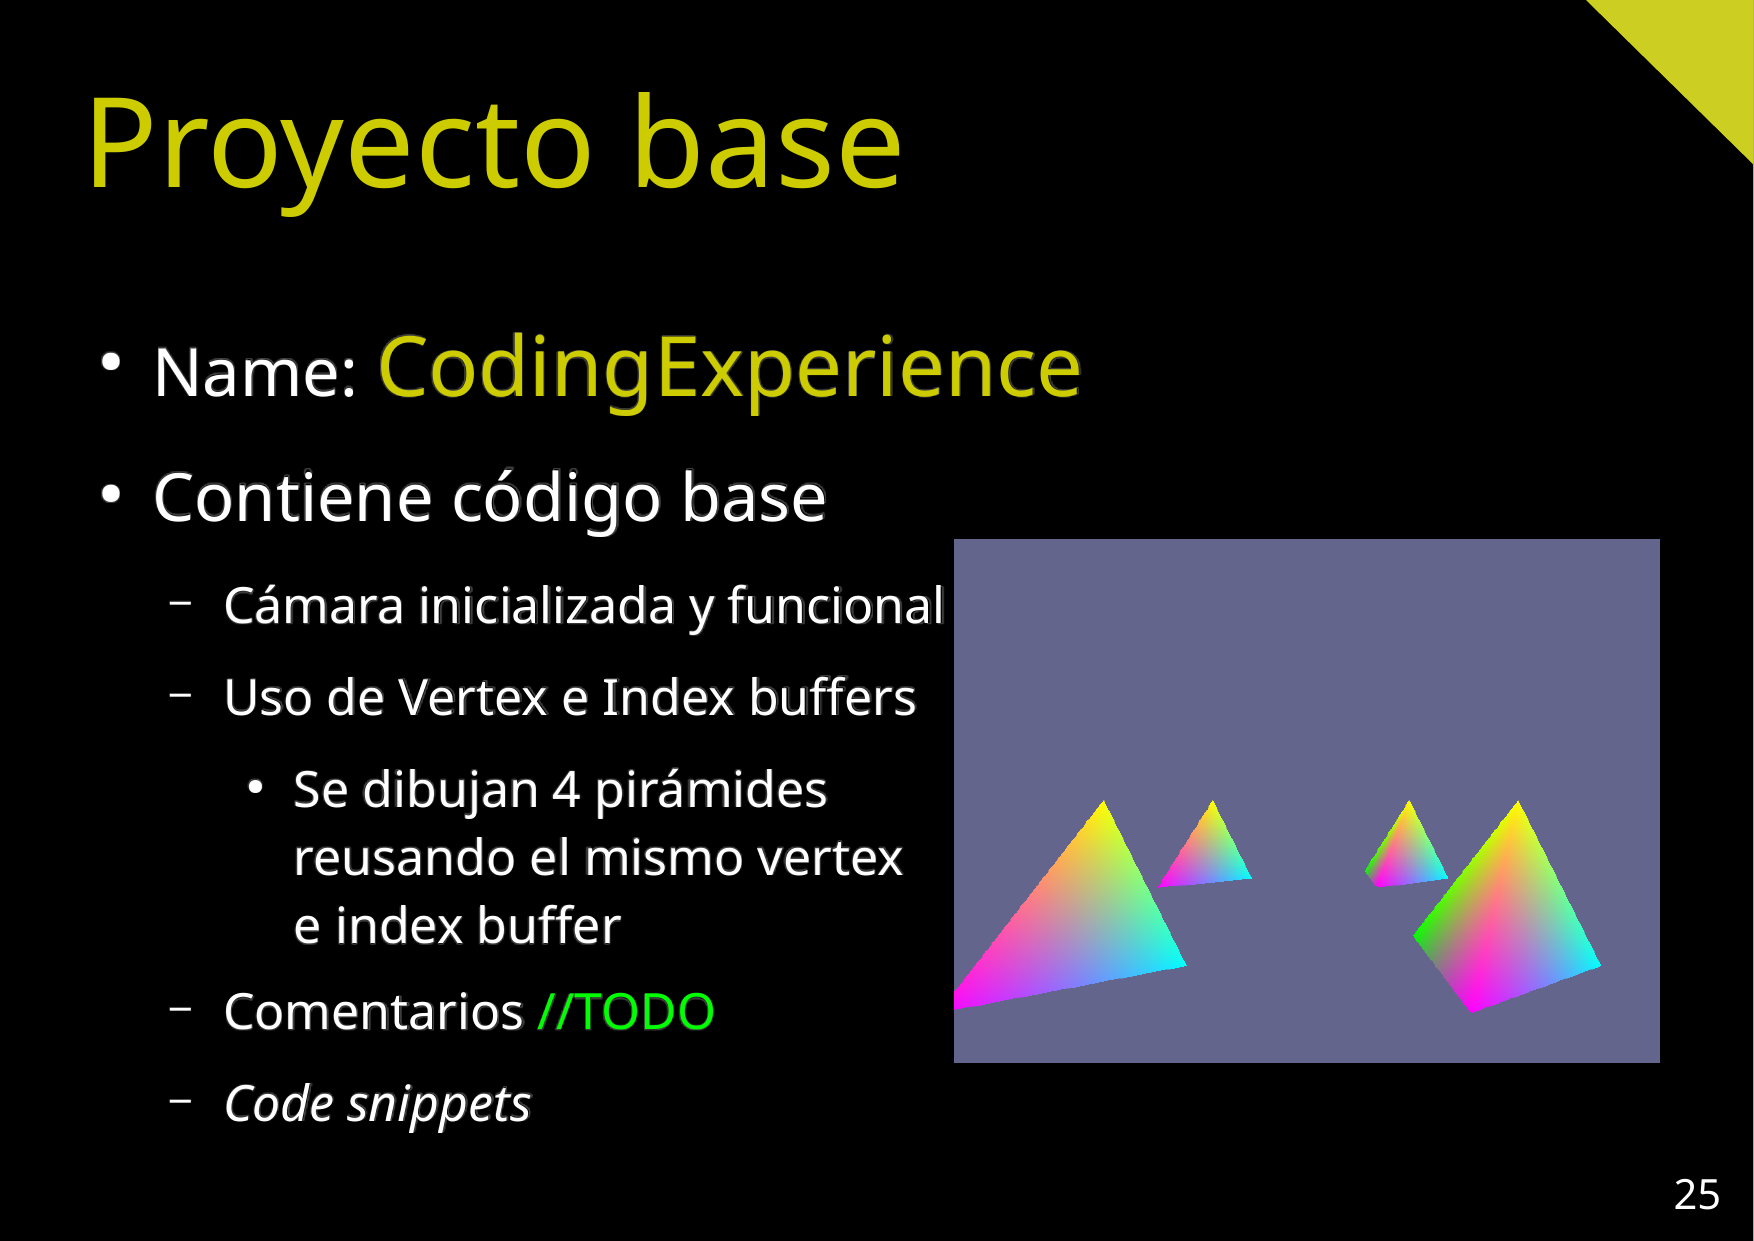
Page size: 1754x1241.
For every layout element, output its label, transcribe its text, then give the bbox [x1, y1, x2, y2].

title Proyecto base [82, 35, 1661, 243]
list Name: CodingExperience Contiene código base Cámara inicializada y funcional Uso de Vertex e Index buffers Se dibujan 4 pirámides reusando el mismo vertex e index buffer Comentarios //TODO Code snippets [81, 307, 1660, 1126]
picture [954, 539, 1660, 1063]
